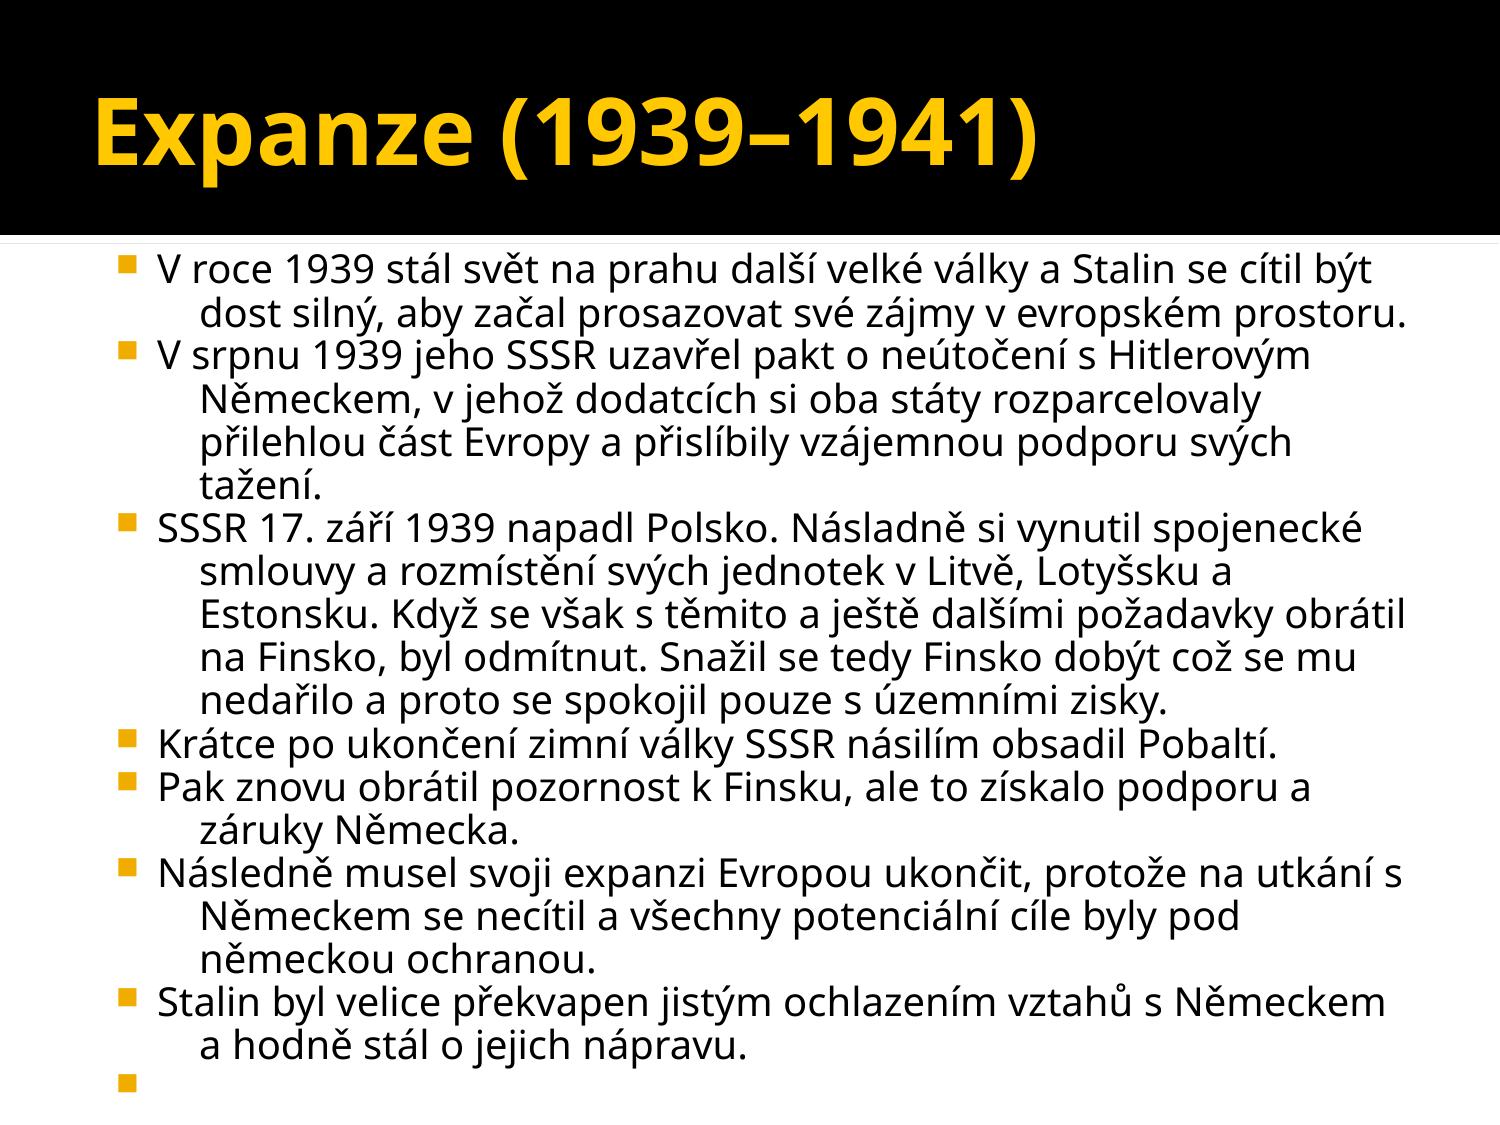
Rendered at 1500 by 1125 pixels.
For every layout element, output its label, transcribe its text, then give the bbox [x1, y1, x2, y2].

list V roce 1939 stál svět na prahu další velké války a Stalin se cítil být dost silný, aby začal prosazovat své zájmy v evropském prostoru. V srpnu 1939 jeho SSSR uzavřel pakt o neútočení s Hitlerovým Německem, v jehož dodatcích si oba státy rozparcelovaly přilehlou část Evropy a přislíbily vzájemnou podporu svých tažení. SSSR 17. září 1939 napadl Polsko. Násladně si vynutil spojenecké smlouvy a rozmístění svých jednotek v Litvě, Lotyšsku a Estonsku. Když se však s těmito a ještě dalšími požadavky obrátil na Finsko, byl odmítnut. Snažil se tedy Finsko dobýt což se mu nedařilo a proto se spokojil pouze s územními zisky. Krátce po ukončení zimní války SSSR násilím obsadil Pobaltí. Pak znovu obrátil pozornost k Finsku, ale to získalo podporu a záruky Německa. Následně musel svoji expanzi Evropou ukončit, protože na utkání s Německem se necítil a všechny potenciální cíle byly pod německou ochranou. Stalin byl velice překvapen jistým ochlazením vztahů s Německem a hodně stál o jejich nápravu. [75, 234, 1426, 1102]
title Expanze (1939–1941) [75, 25, 1426, 232]
